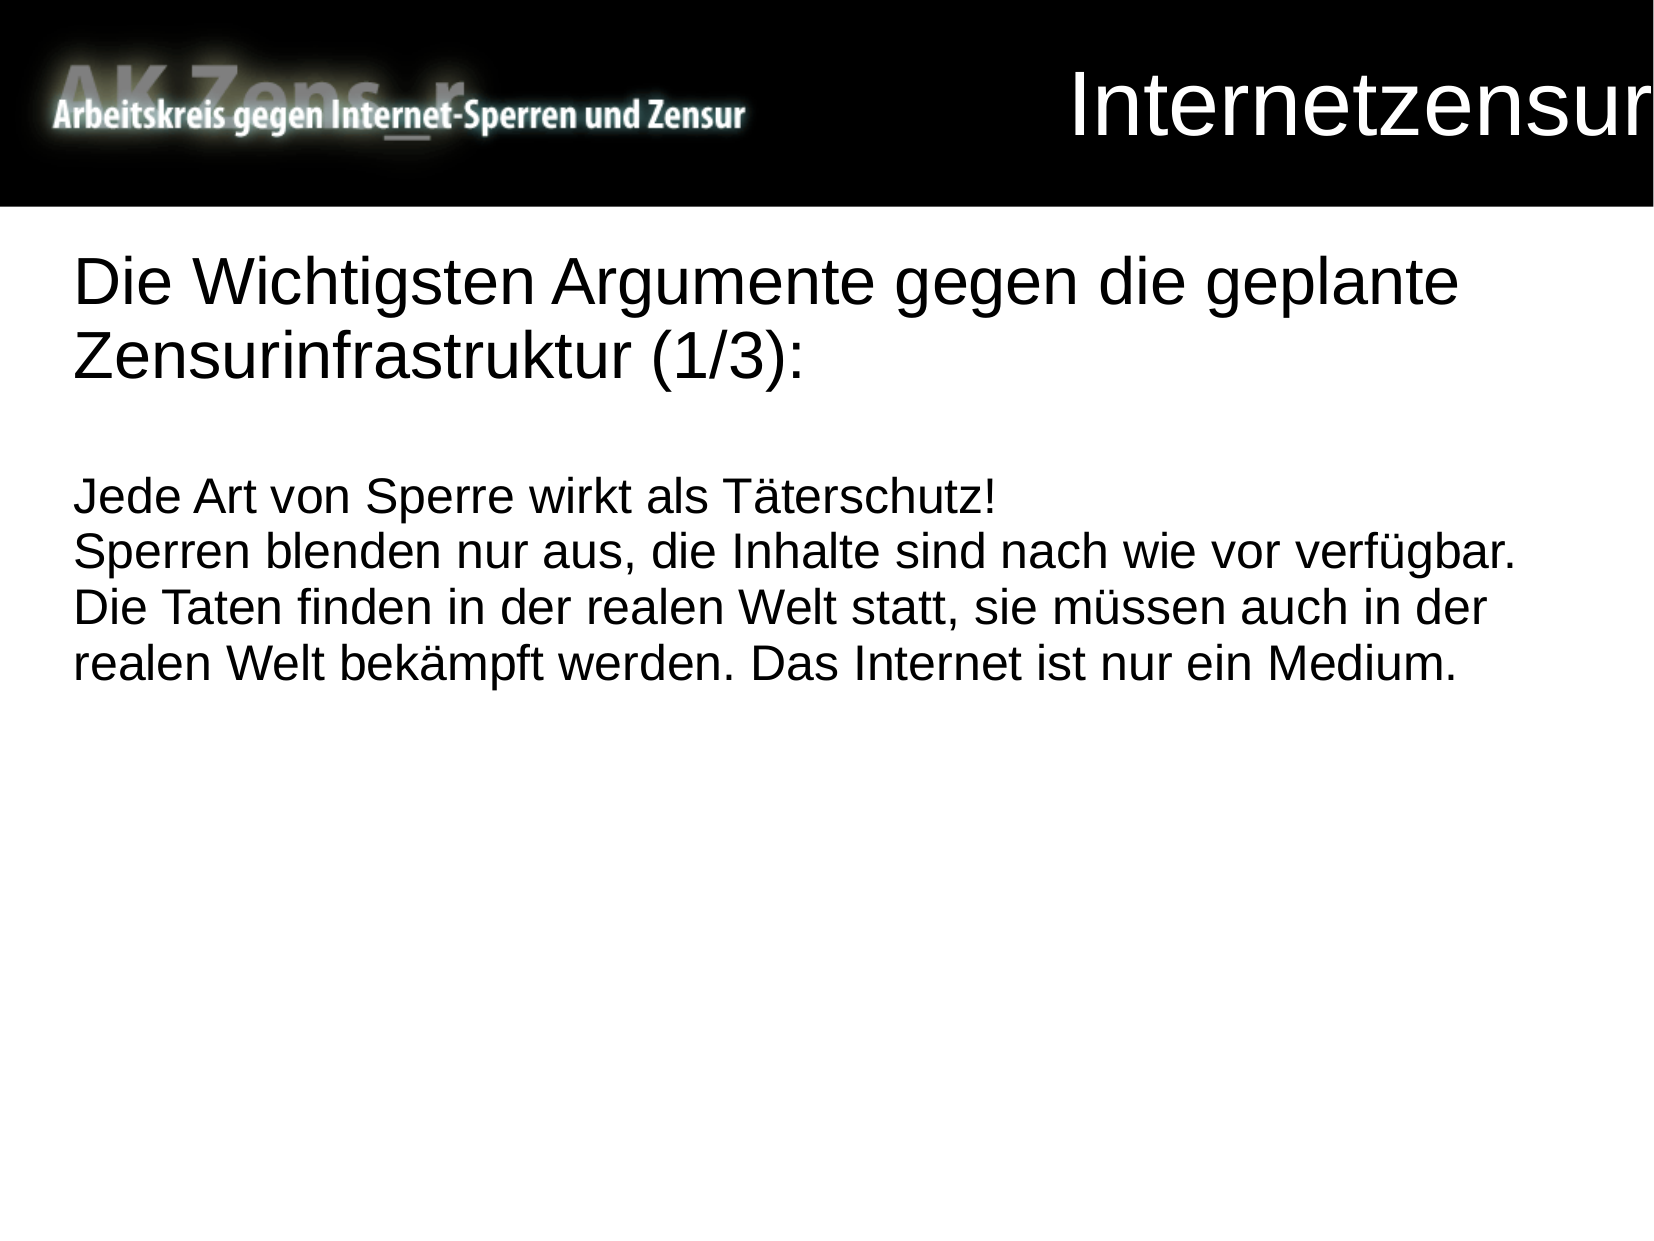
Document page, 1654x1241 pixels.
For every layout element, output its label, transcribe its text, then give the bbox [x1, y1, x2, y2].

title Internetzensur [0, 0, 1654, 207]
text_box Die Wichtigsten Argumente gegen die geplante Zensurinfrastruktur (1/3): Jede Art von Sperre wirkt als Täterschutz! Sperren blenden nur aus, die Inhalte sind nach wie vor verfügbar. Die Taten finden in der realen Welt statt, sie müssen auch in der realen Welt bekämpft werden. Das Internet ist nur ein Medium. [59, 236, 1595, 755]
picture [0, 0, 766, 204]
